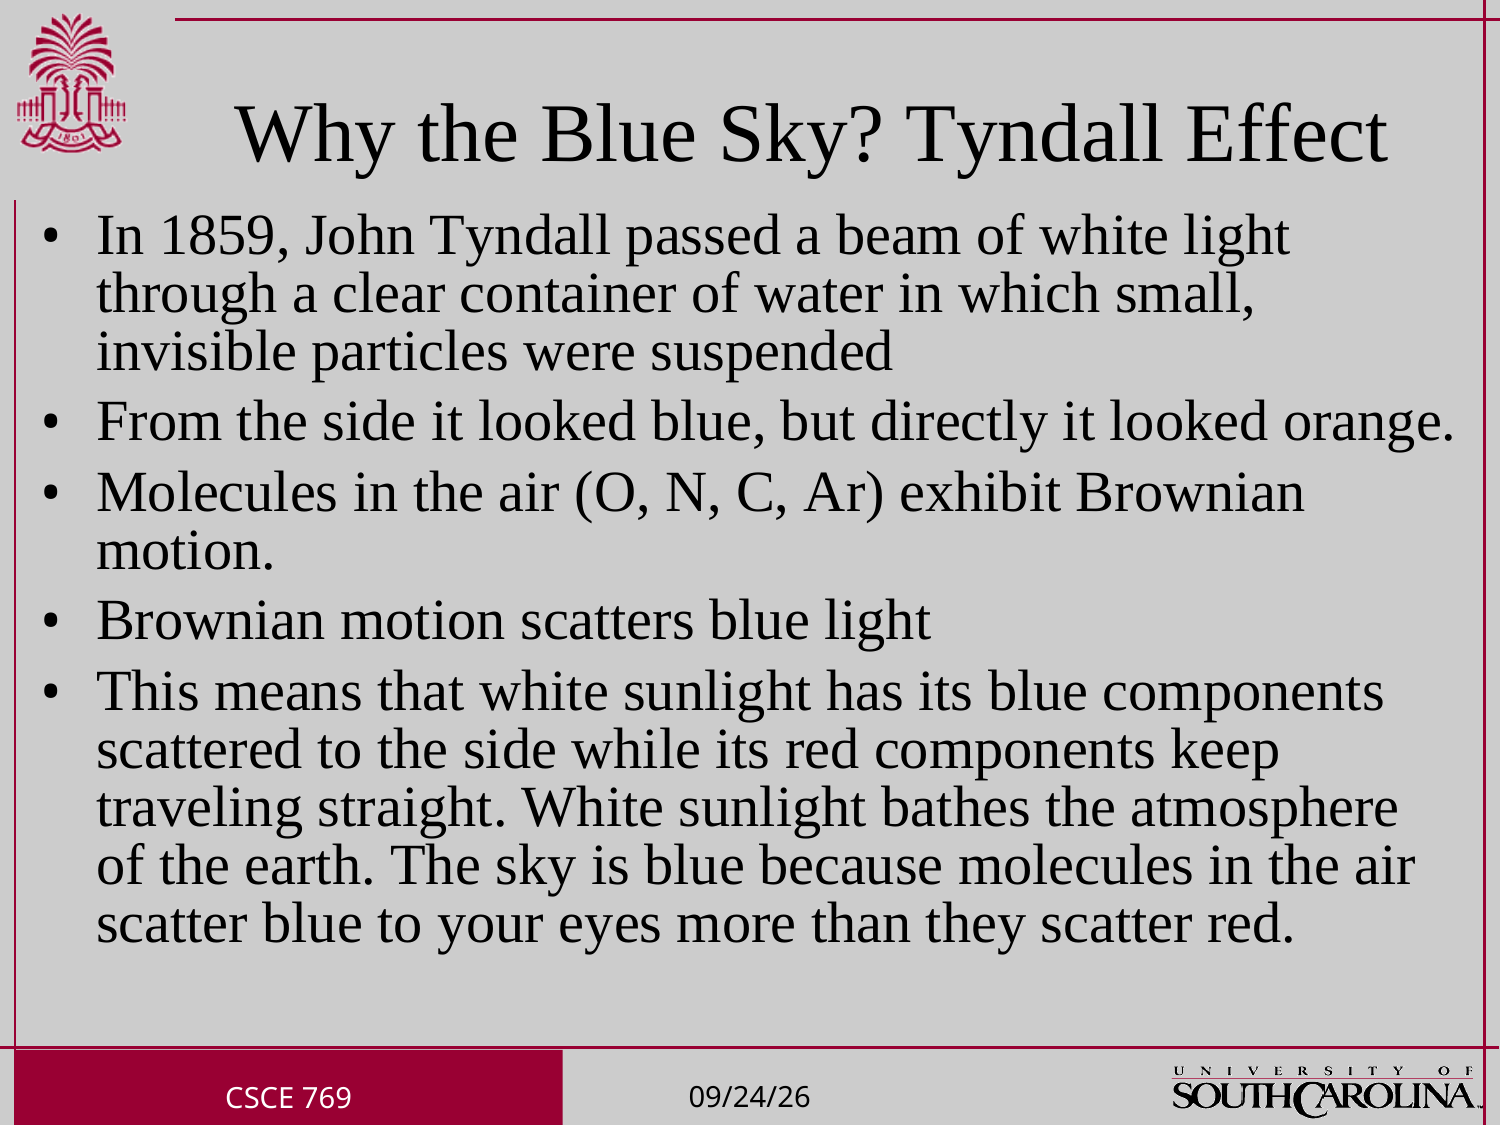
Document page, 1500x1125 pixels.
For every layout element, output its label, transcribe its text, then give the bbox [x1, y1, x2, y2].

title Why the Blue Sky? Tyndall Effect [174, 9, 1450, 188]
list In 1859, John Tyndall passed a beam of white light through a clear container of water in which small, invisible particles were suspended From the side it looked blue, but directly it looked orange. Molecules in the air (O, N, C, Ar) exhibit Brownian motion. Brownian motion scatters blue light This means that white sunlight has its blue components scattered to the side while its red components keep traveling straight. White sunlight bathes the atmosphere of the earth. The sky is blue because molecules in the air scatter blue to your eyes more than they scatter red. [24, 200, 1476, 1028]
picture [12, 12, 131, 155]
picture [1162, 1049, 1483, 1125]
